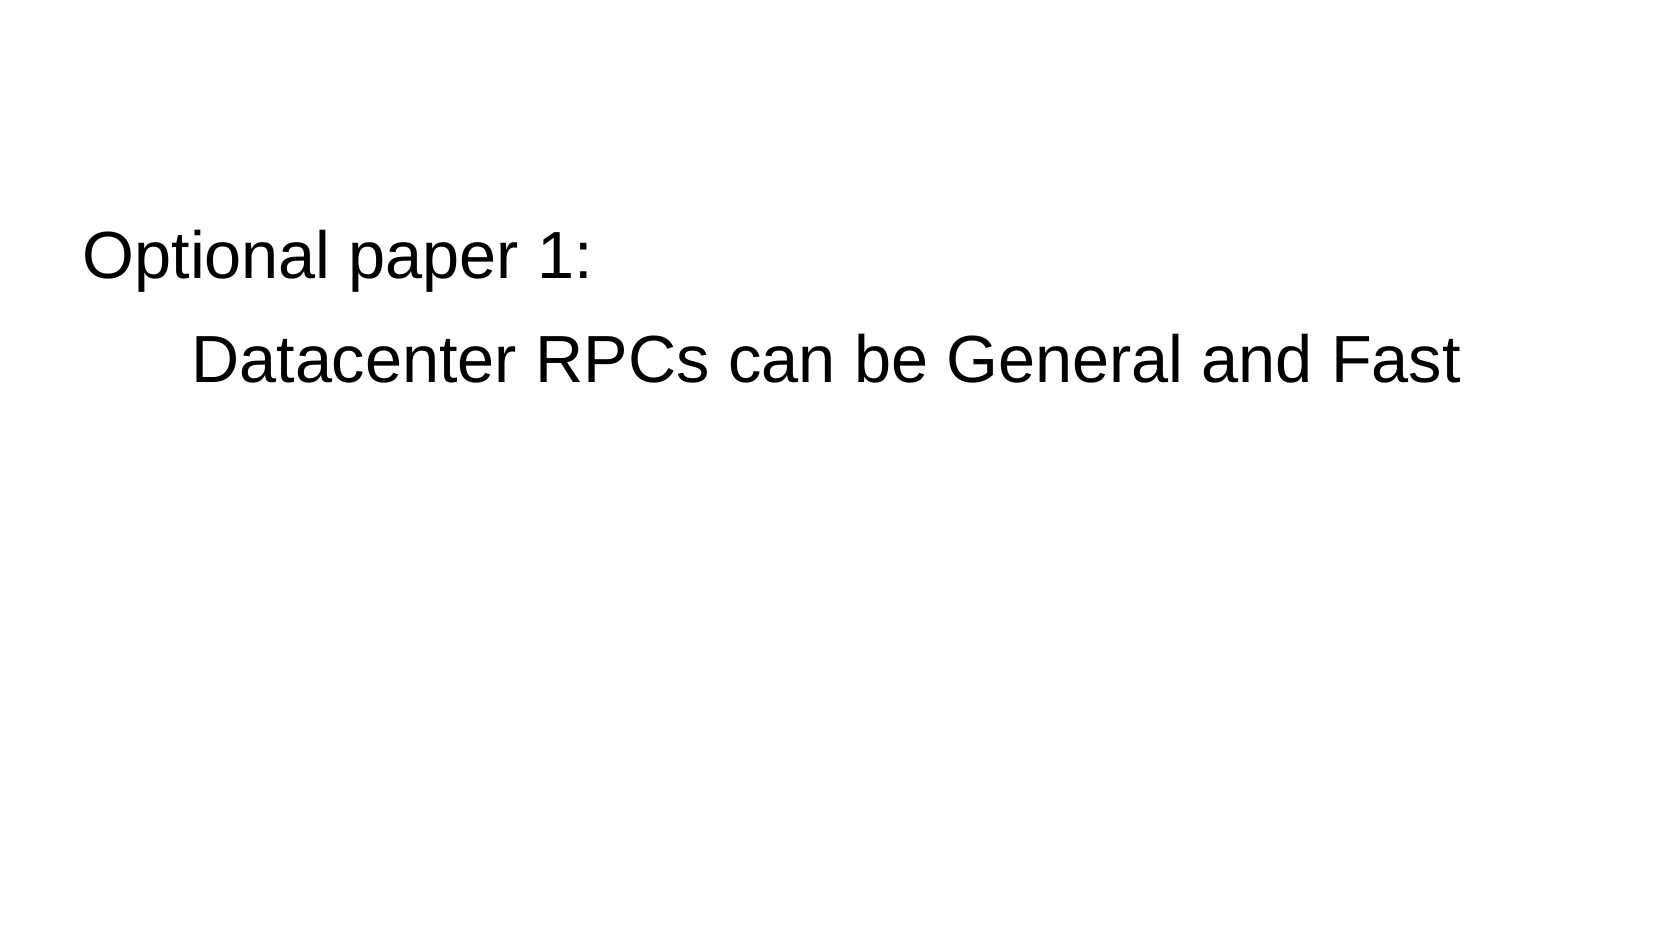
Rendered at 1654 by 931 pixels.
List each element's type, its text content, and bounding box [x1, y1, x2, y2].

list Optional paper 1: Datacenter RPCs can be General and Fast [82, 217, 1571, 758]
